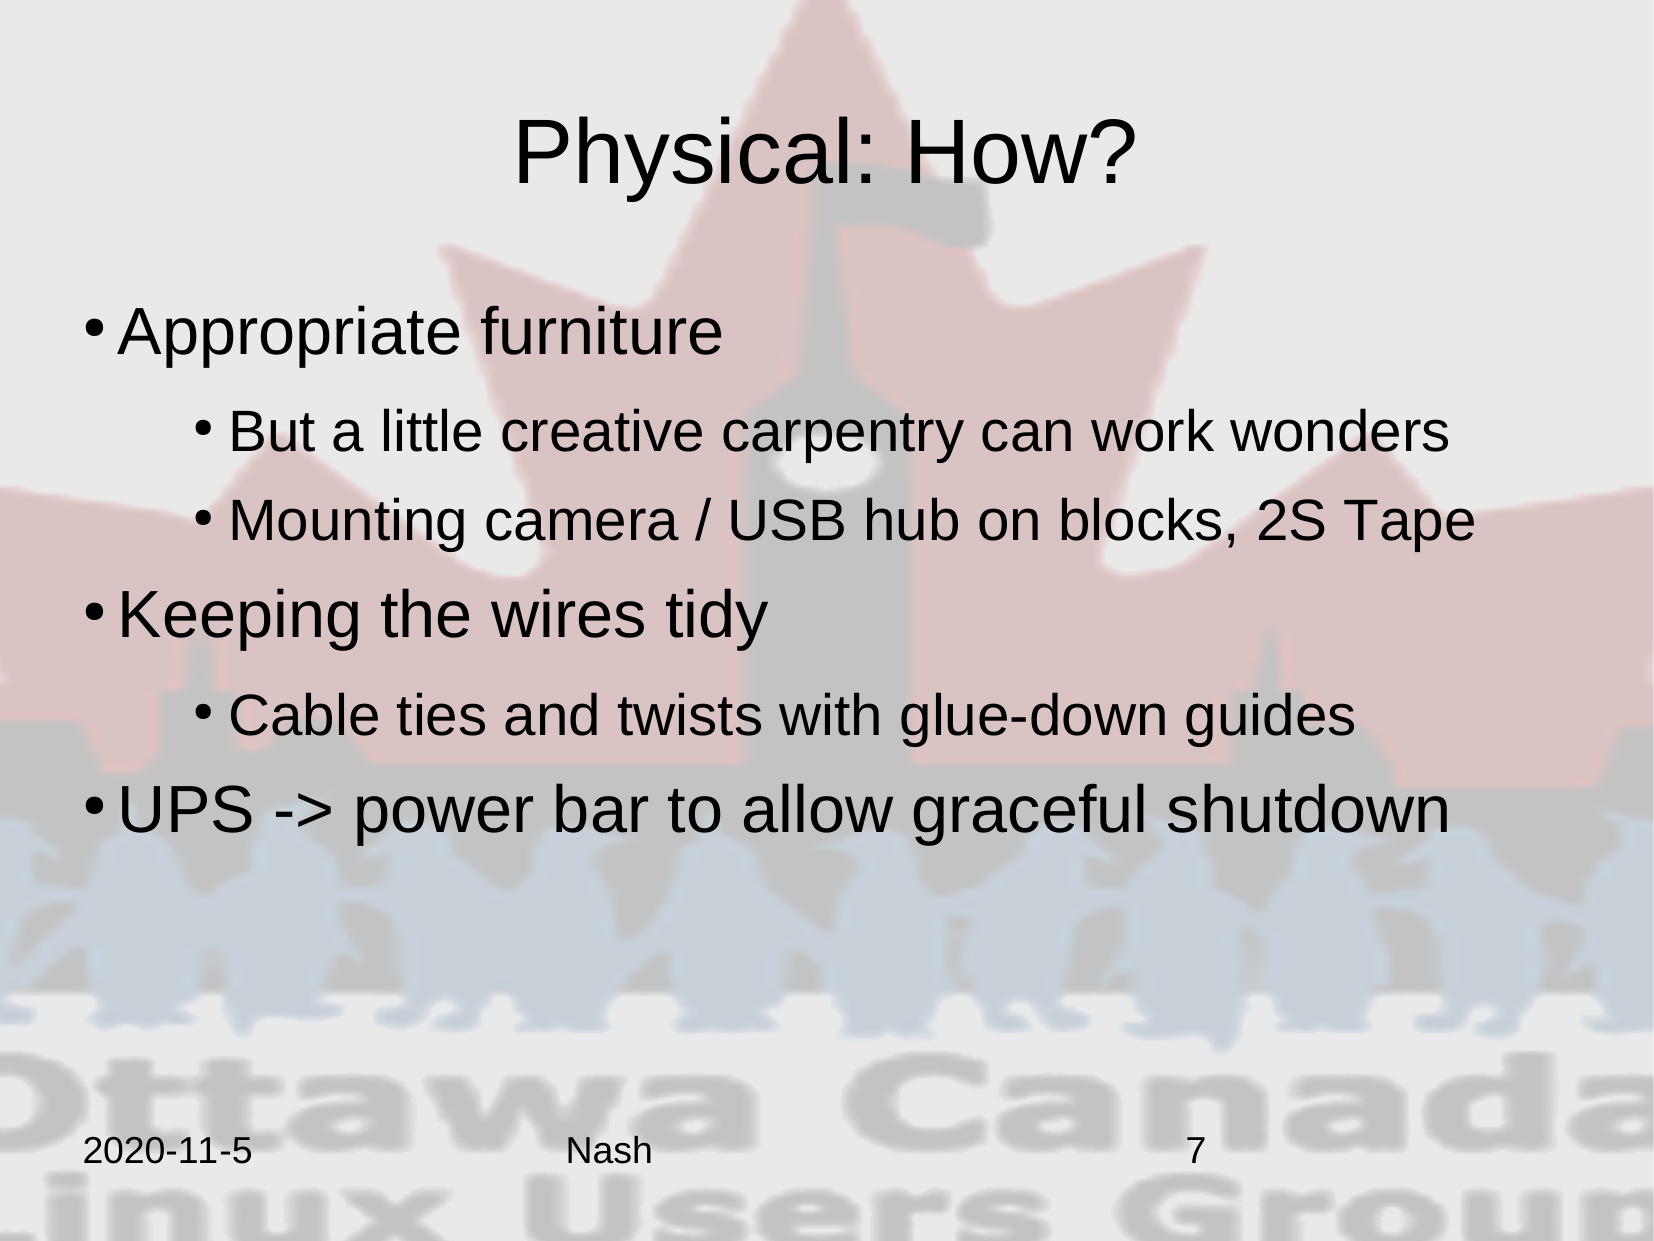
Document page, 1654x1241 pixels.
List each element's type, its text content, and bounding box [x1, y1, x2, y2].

title Physical: How? [82, 49, 1570, 256]
picture [0, 0, 1654, 1241]
list Appropriate furniture But a little creative carpentry can work wonders Mounting camera / USB hub on blocks, 2S Tape Keeping the wires tidy Cable ties and twists with glue-down guides UPS -> power bar to allow graceful shutdown [82, 290, 1570, 1009]
